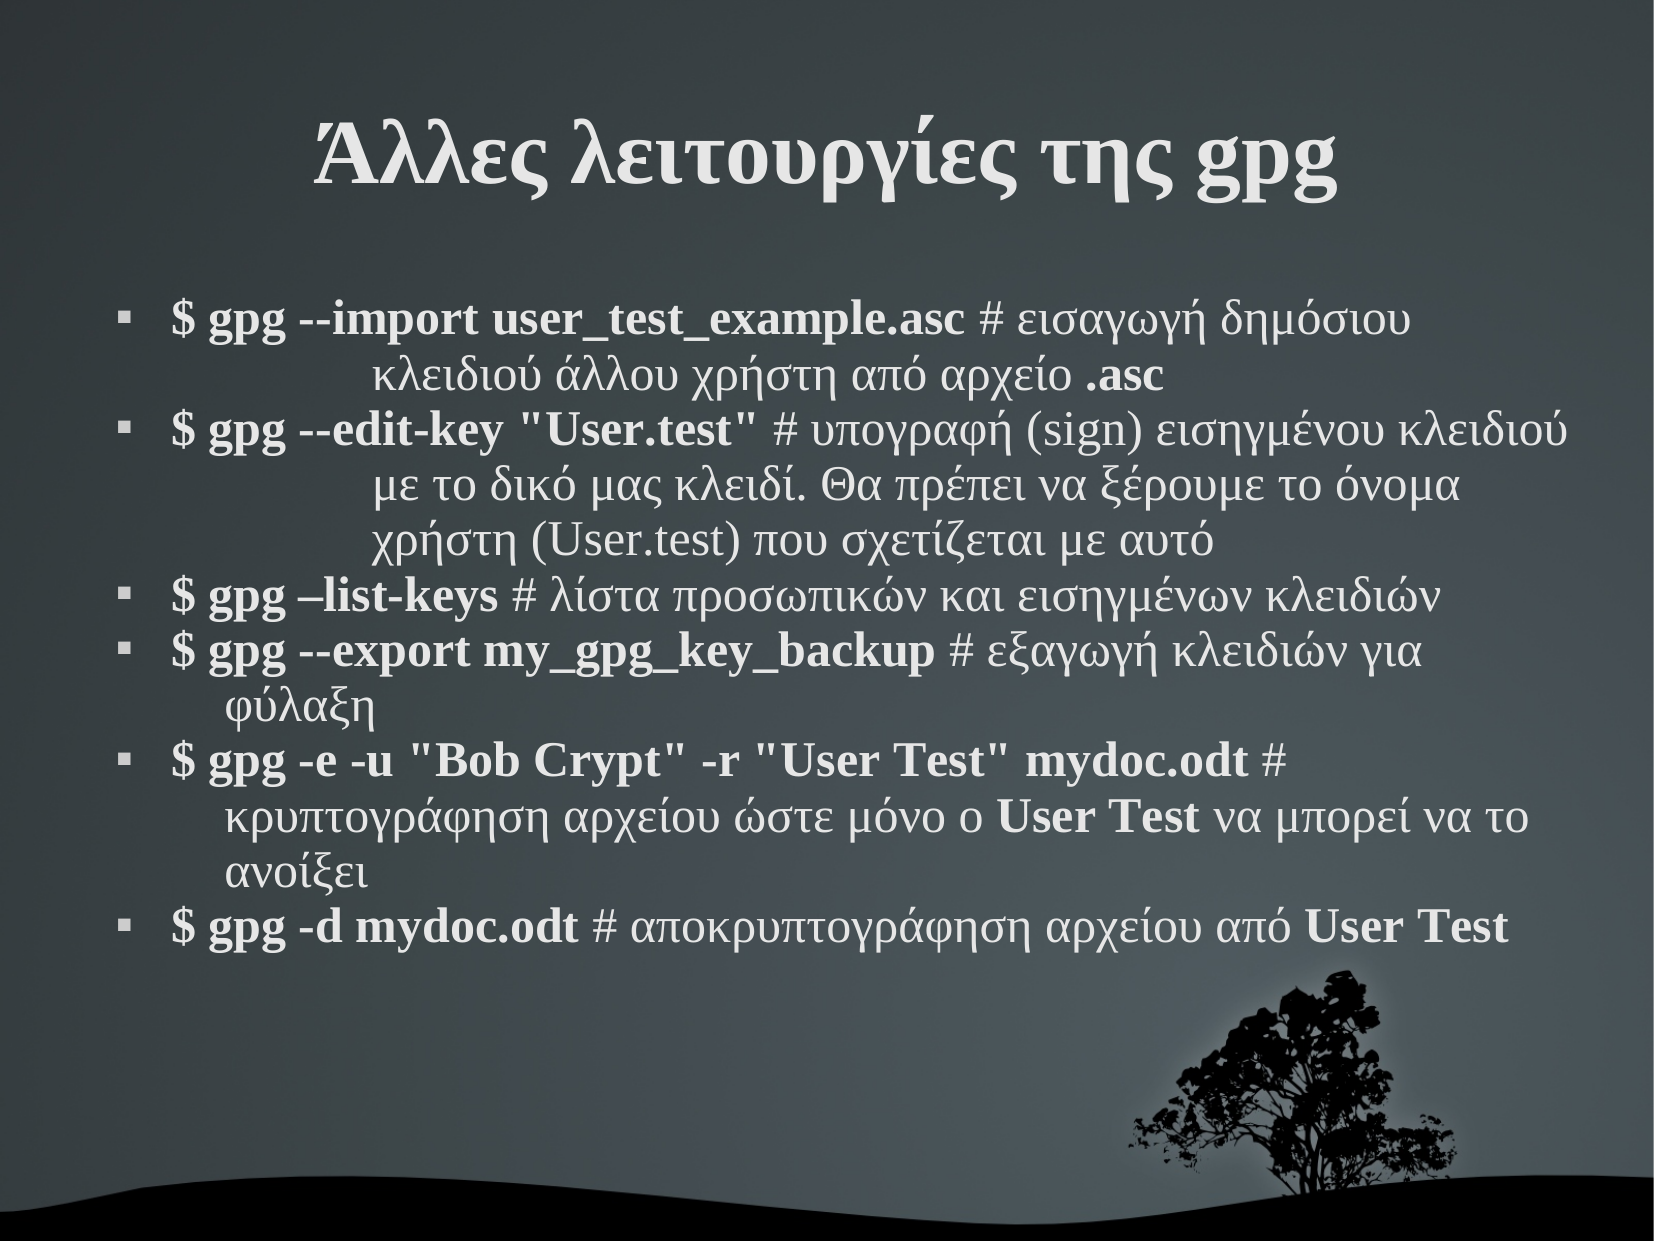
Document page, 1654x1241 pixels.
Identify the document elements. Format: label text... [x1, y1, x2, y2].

picture [0, 0, 1654, 1241]
list $ gpg --import user_test_example.asc # εισαγωγή δημόσιου κλειδιού άλλου χρήστη από αρχείο .asc $ gpg --edit-key "User.test" # υπογραφή (sign) εισηγμένου κλειδιού με το δικό μας κλειδί. Θα πρέπει να ξέρουμε το όνομα χρήστη (User.test) που σχετίζεται με αυτό $ gpg –list-keys # λίστα προσωπικών και εισηγμένων κλειδιών $ gpg --export my_gpg_key_backup # εξαγωγή κλειδιών για φύλαξη $ gpg -e -u "Bob Crypt" -r "User Test" mydoc.odt # κρυπτογράφηση αρχείου ώστε μόνο ο User Test να μπορεί να το ανοίξει $ gpg -d mydoc.odt # αποκρυπτογράφηση αρχείου από User Test [82, 290, 1571, 1109]
title Άλλες λειτουργίες της gpg [82, 49, 1571, 257]
